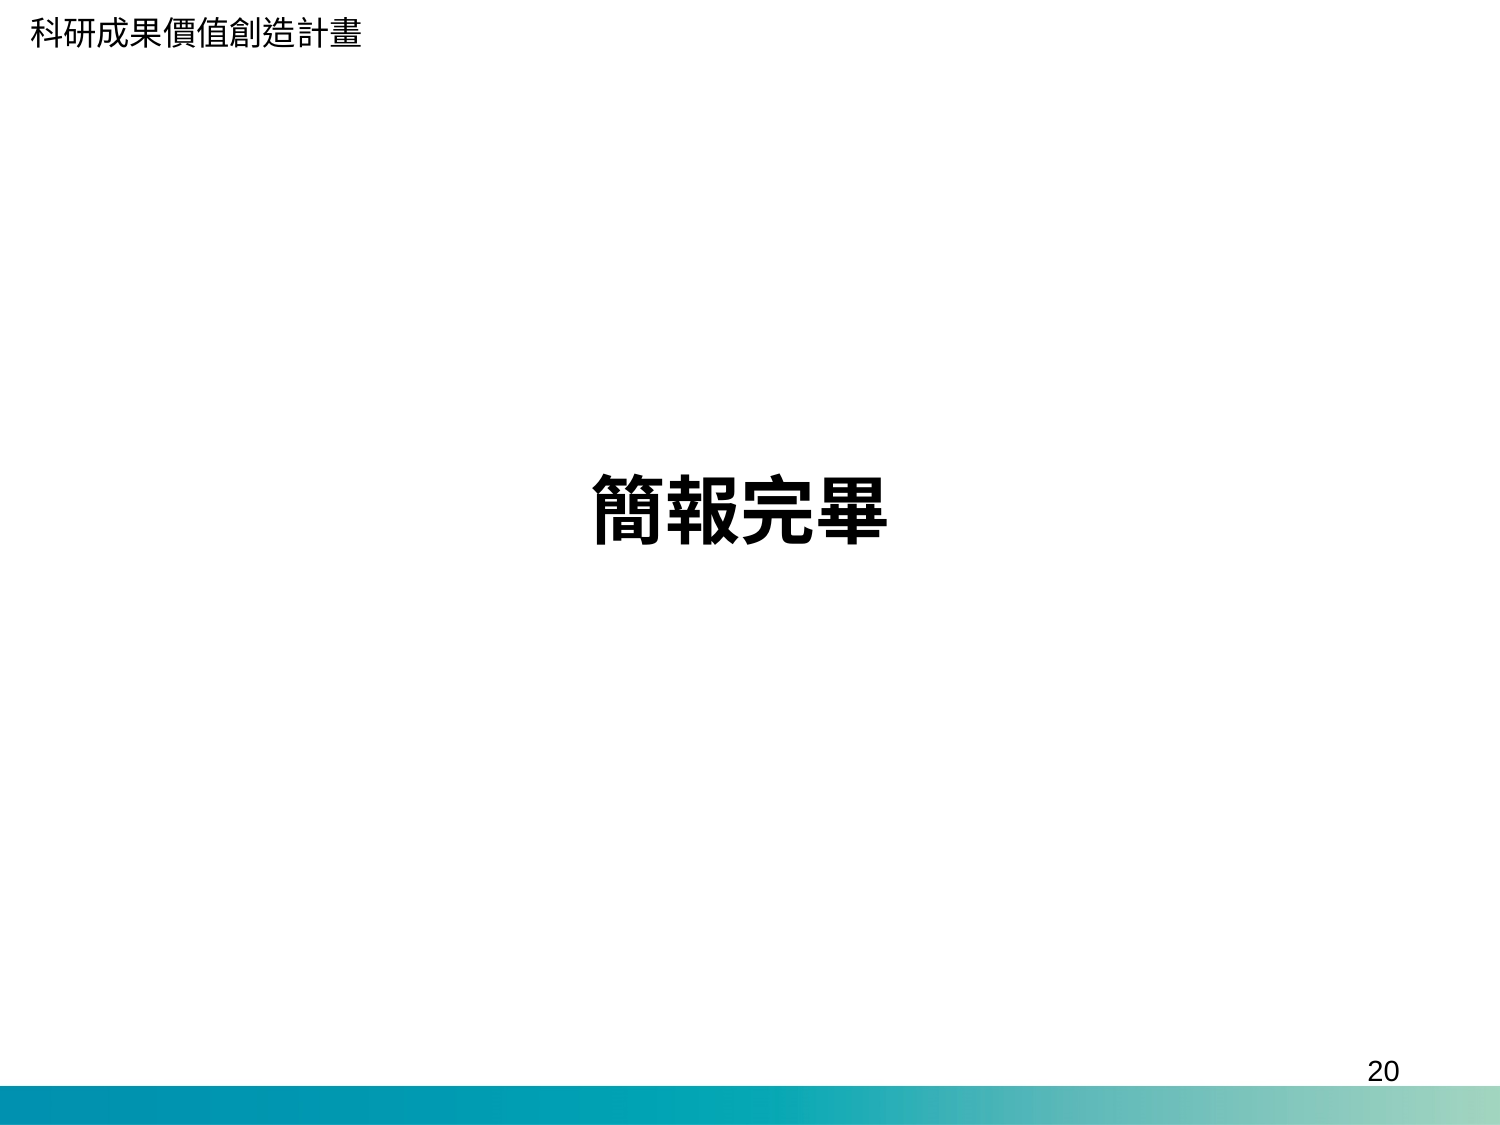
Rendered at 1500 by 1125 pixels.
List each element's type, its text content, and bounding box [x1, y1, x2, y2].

text_box 19 [1352, 1044, 1500, 1123]
title 簡報完畢 [575, 456, 925, 644]
